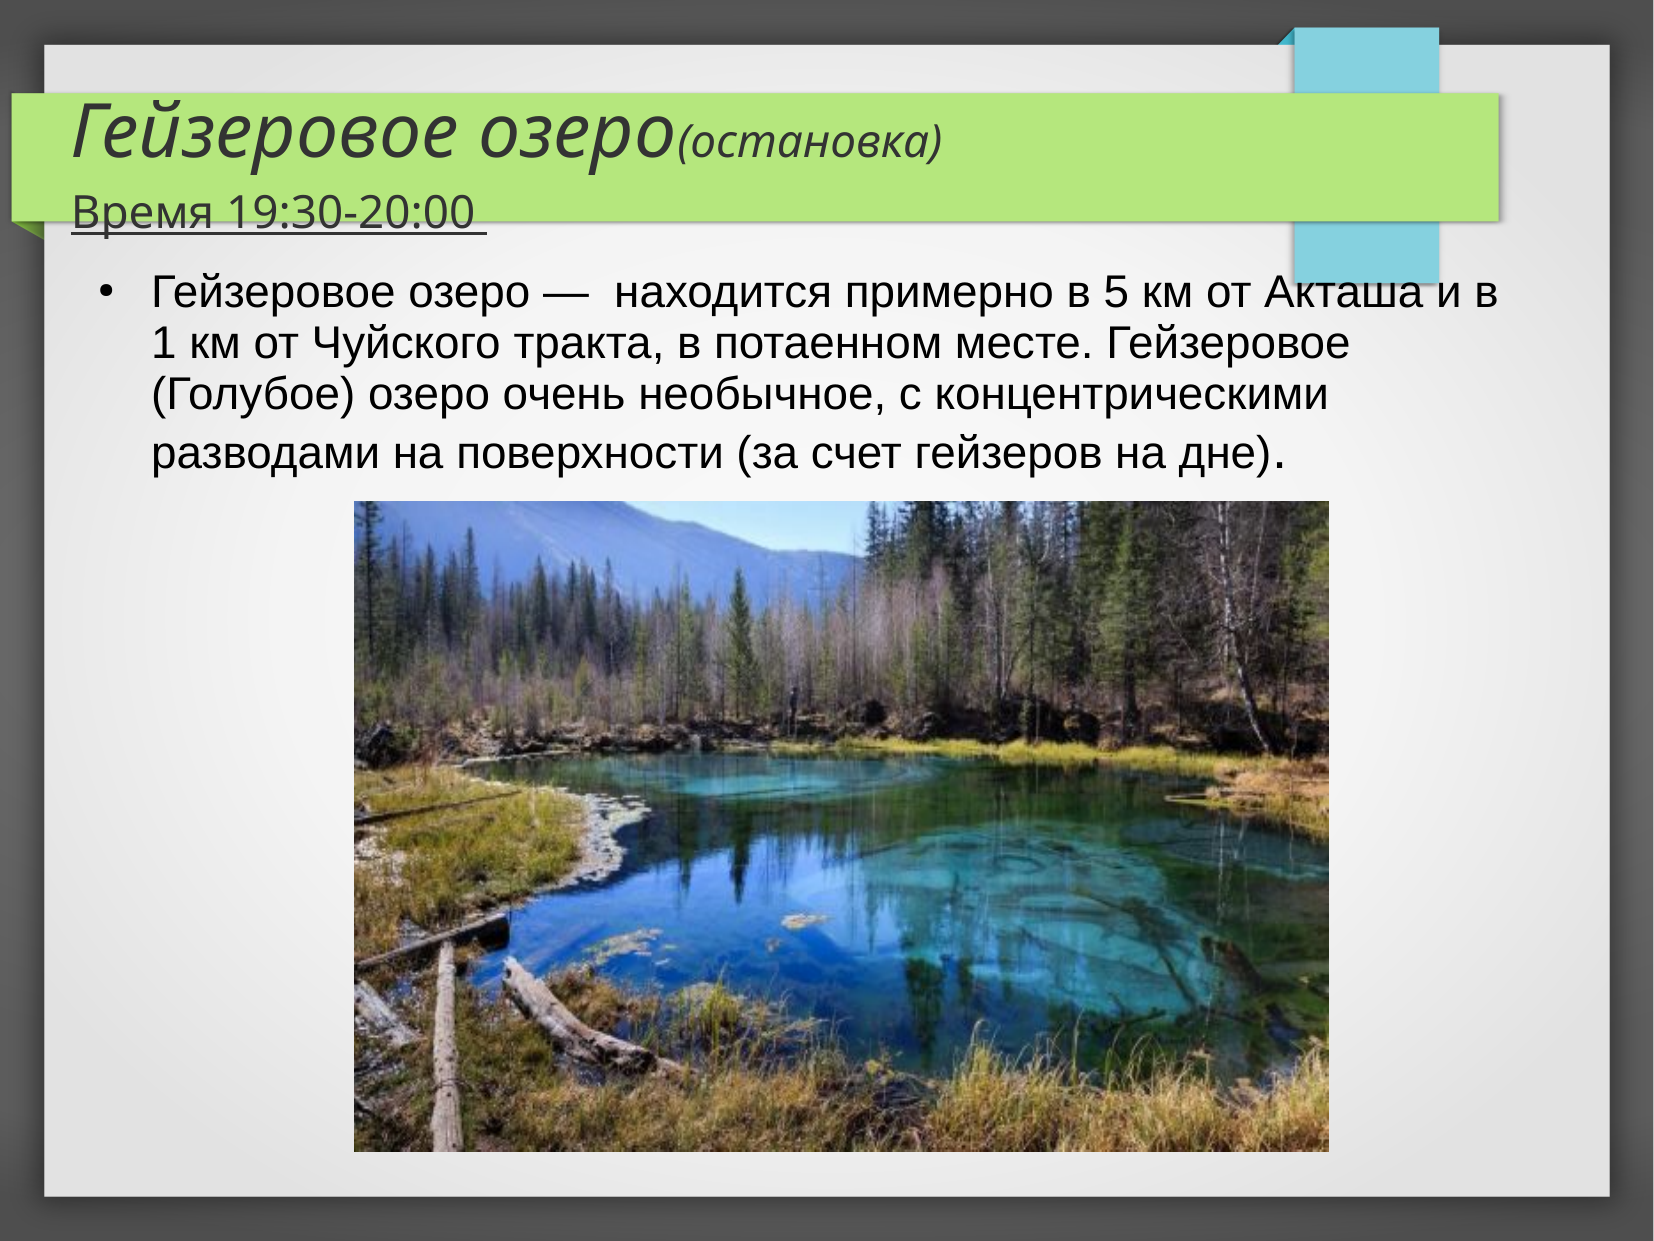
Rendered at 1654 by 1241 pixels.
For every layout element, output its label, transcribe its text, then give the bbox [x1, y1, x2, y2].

list Гейзеровое озеро — находится примерно в 5 км от Акташа и в 1 км от Чуйского тракта, в потаенном месте. Гейзеровое (Голубое) озеро очень необычное, с концентрическими разводами на поверхности (за счет гейзеров на дне). [80, 265, 1536, 986]
picture [0, 0, 1654, 1241]
title Гейзеровое озеро(остановка) Время 19:30-20:00 [70, 87, 1229, 232]
